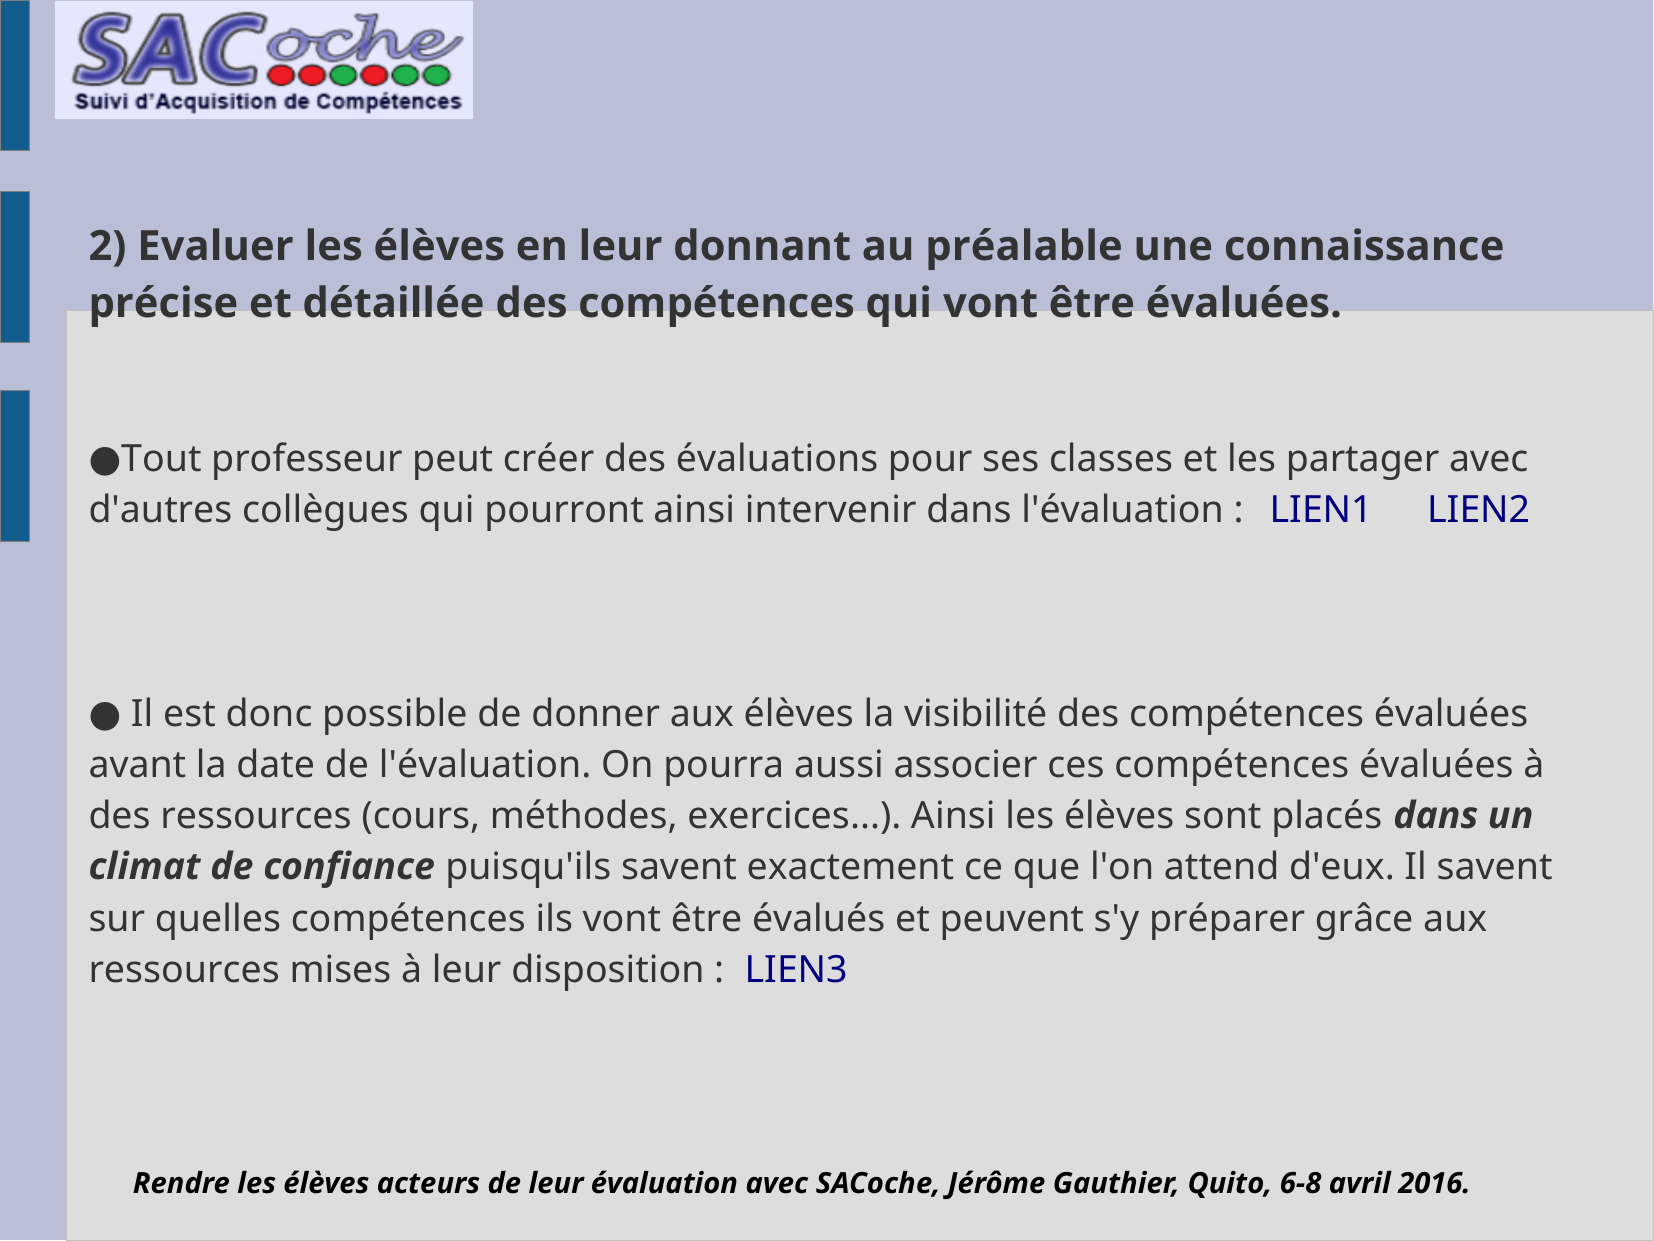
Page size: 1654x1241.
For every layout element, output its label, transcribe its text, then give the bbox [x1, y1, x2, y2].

text_box Rendre les élèves acteurs de leur évaluation avec SACoche, Jérôme Gauthier, Quito, 6-8 avril 2016. [118, 1154, 1654, 1211]
picture [55, 1, 473, 119]
title 2) Evaluer les élèves en leur donnant au préalable une connaissance précise et détaillée des compétences qui vont être évaluées. ●Tout professeur peut créer des évaluations pour ses classes et les partager avec d'autres collègues qui pourront ainsi intervenir dans l'évaluation : LIEN1 LIEN2 ● Il est donc possible de donner aux élèves la visibilité des compétences évaluées avant la date de l'évaluation. On pourra aussi associer ces compétences évaluées à des ressources (cours, méthodes, exercices...). Ainsi les élèves sont placés dans un climat de confiance puisqu'ils savent exactement ce que l'on attend d'eux. Il savent sur quelles compétences ils vont être évalués et peuvent s'y préparer grâce aux ressources mises à leur disposition : LIEN3 [88, 204, 1590, 1005]
